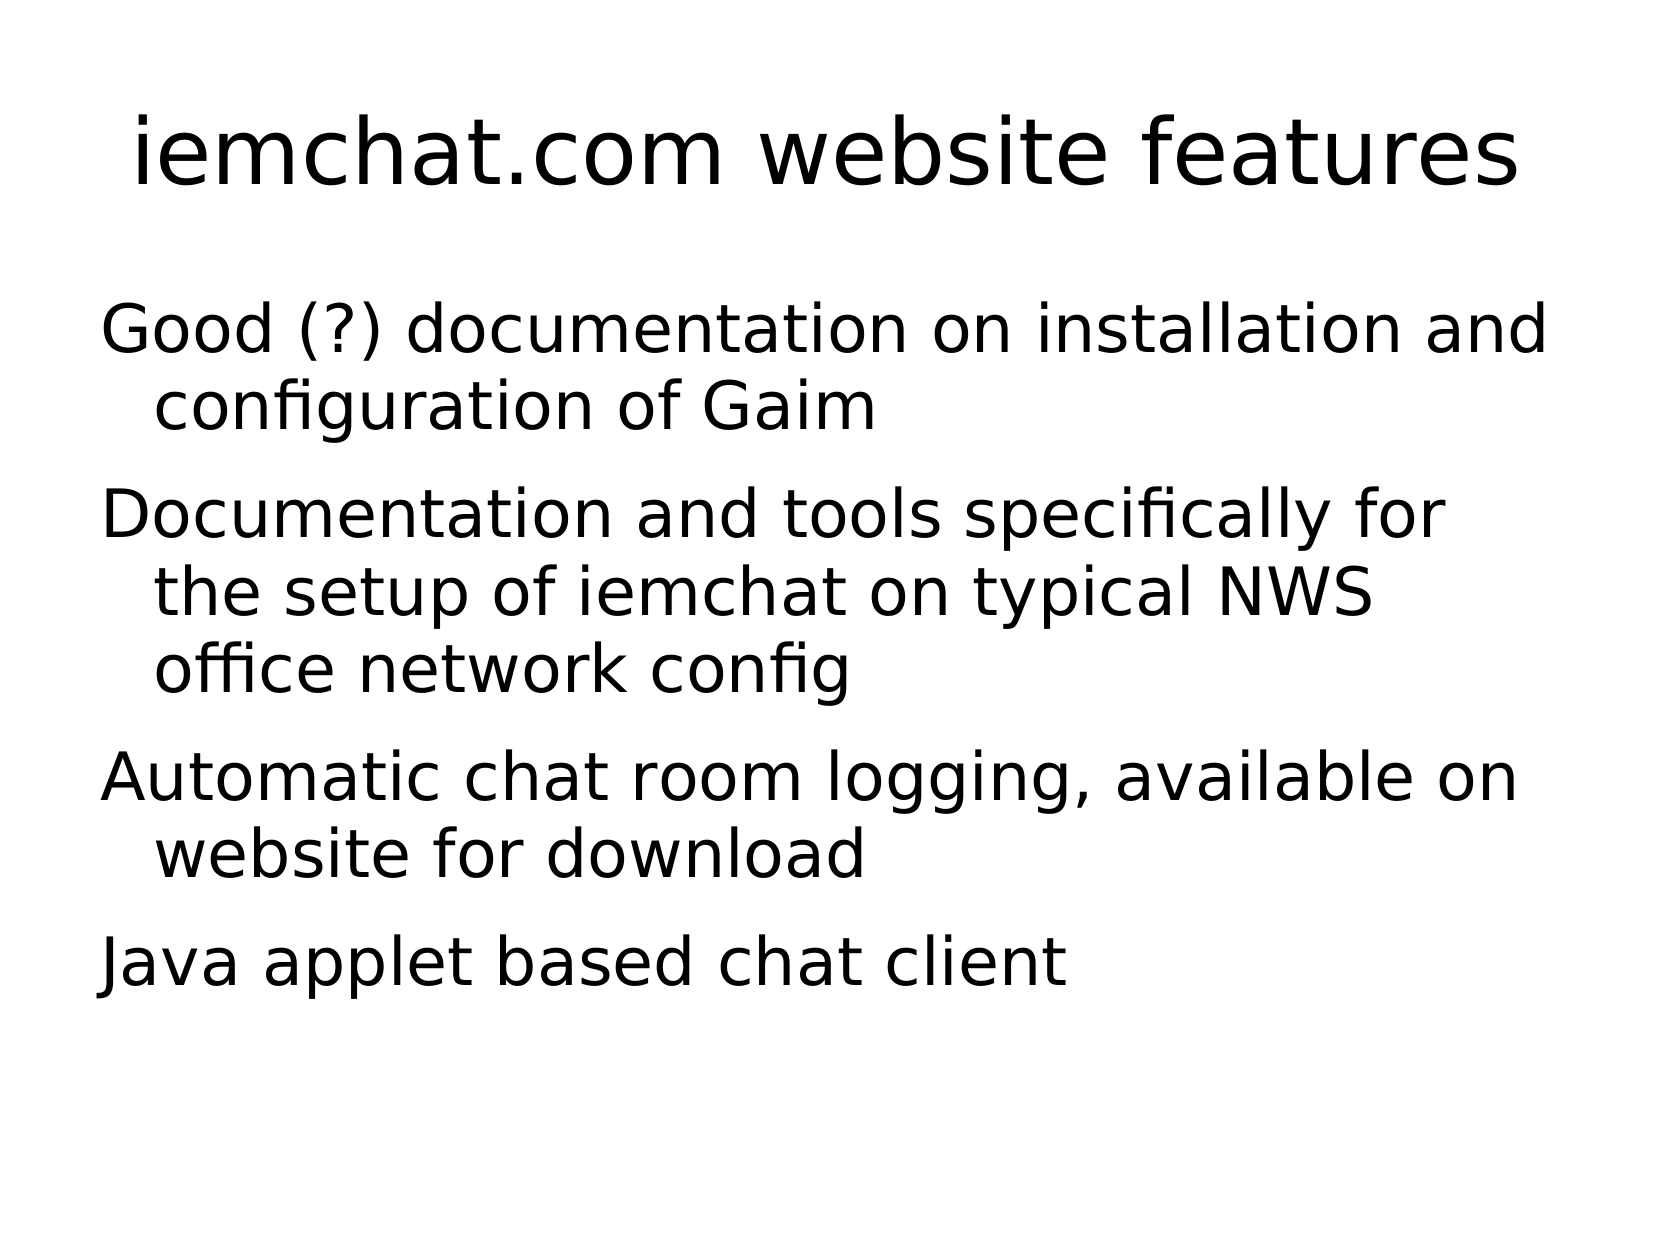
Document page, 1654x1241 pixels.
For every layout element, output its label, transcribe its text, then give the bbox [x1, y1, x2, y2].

list Good (?) documentation on installation and configuration of Gaim Documentation and tools specifically for the setup of iemchat on typical NWS office network config Automatic chat room logging, available on website for download Java applet based chat client [82, 290, 1571, 1109]
title iemchat.com website features [82, 49, 1571, 257]
